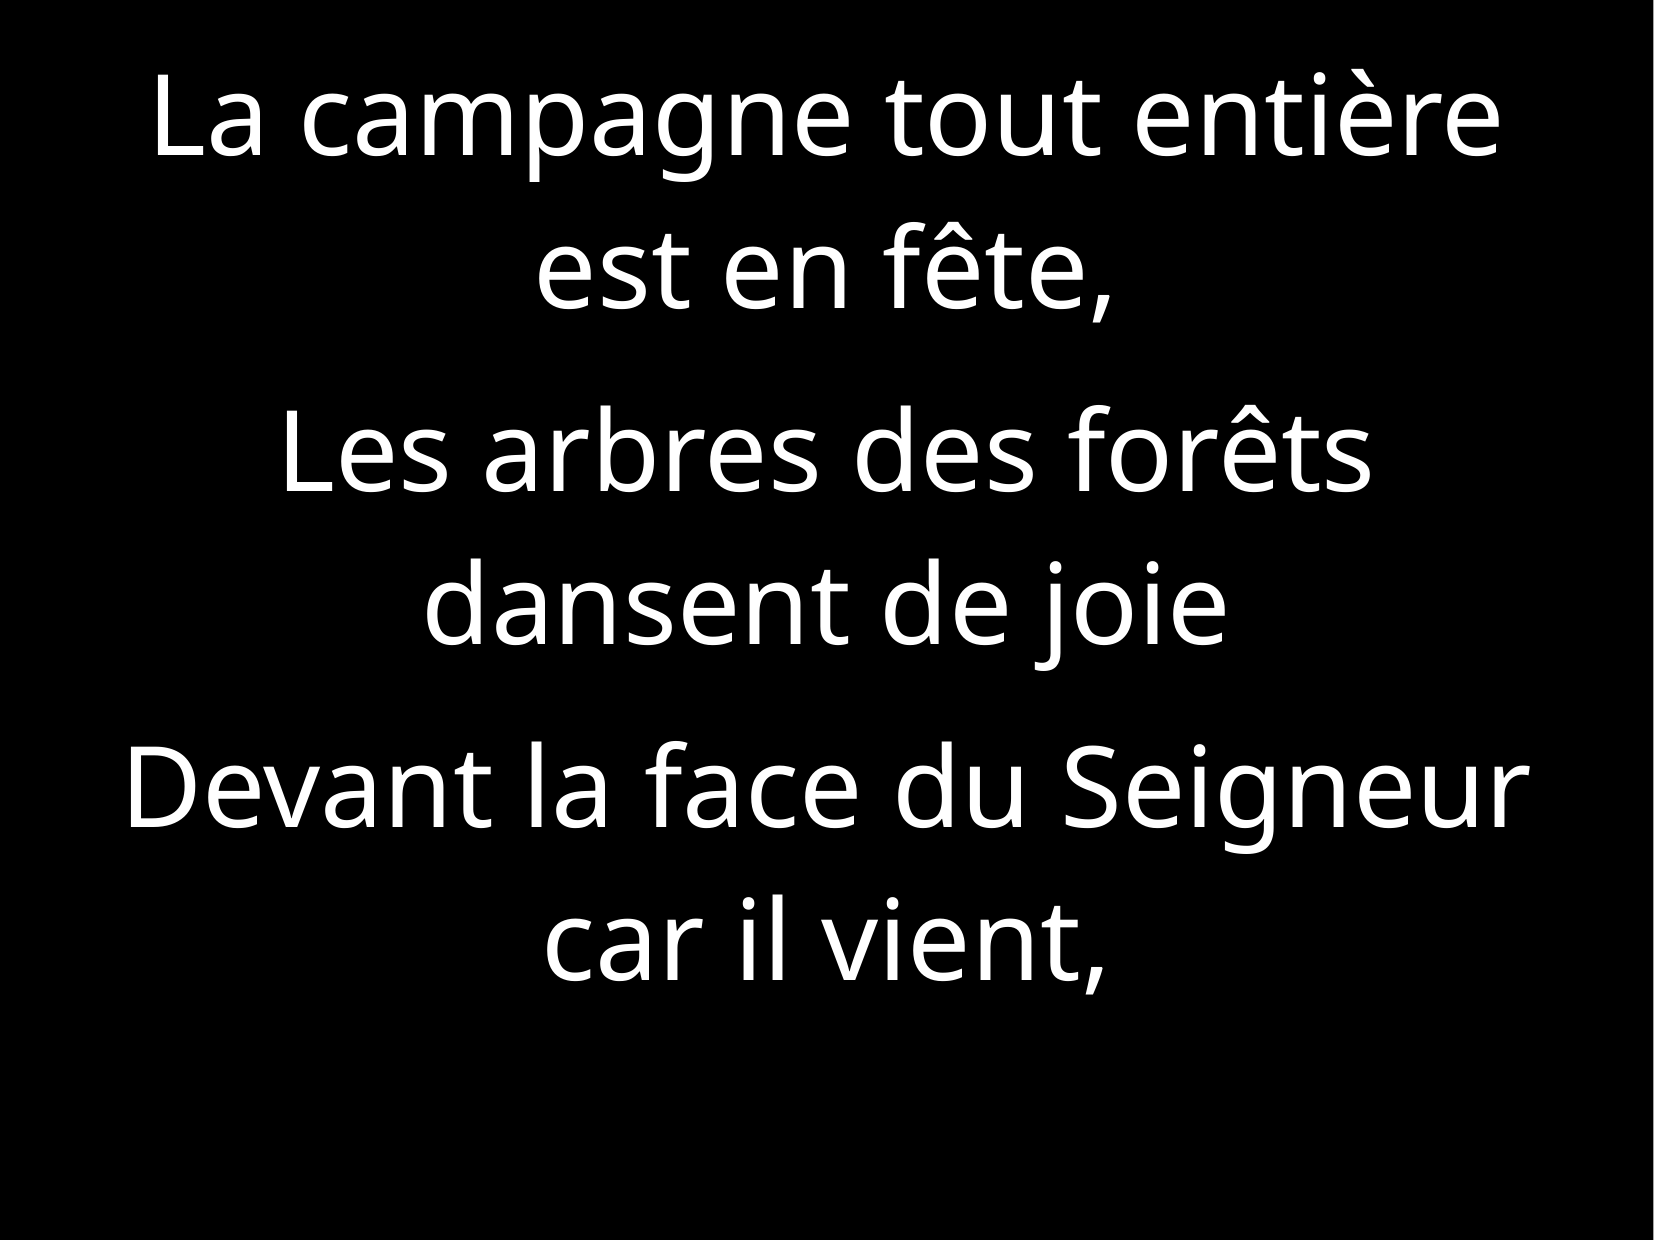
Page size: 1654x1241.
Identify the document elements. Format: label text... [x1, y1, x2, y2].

list La campagne tout entière est en fête, Les arbres des forêts dansent de joie Devant la face du Seigneur car il vient, [82, 35, 1571, 1109]
